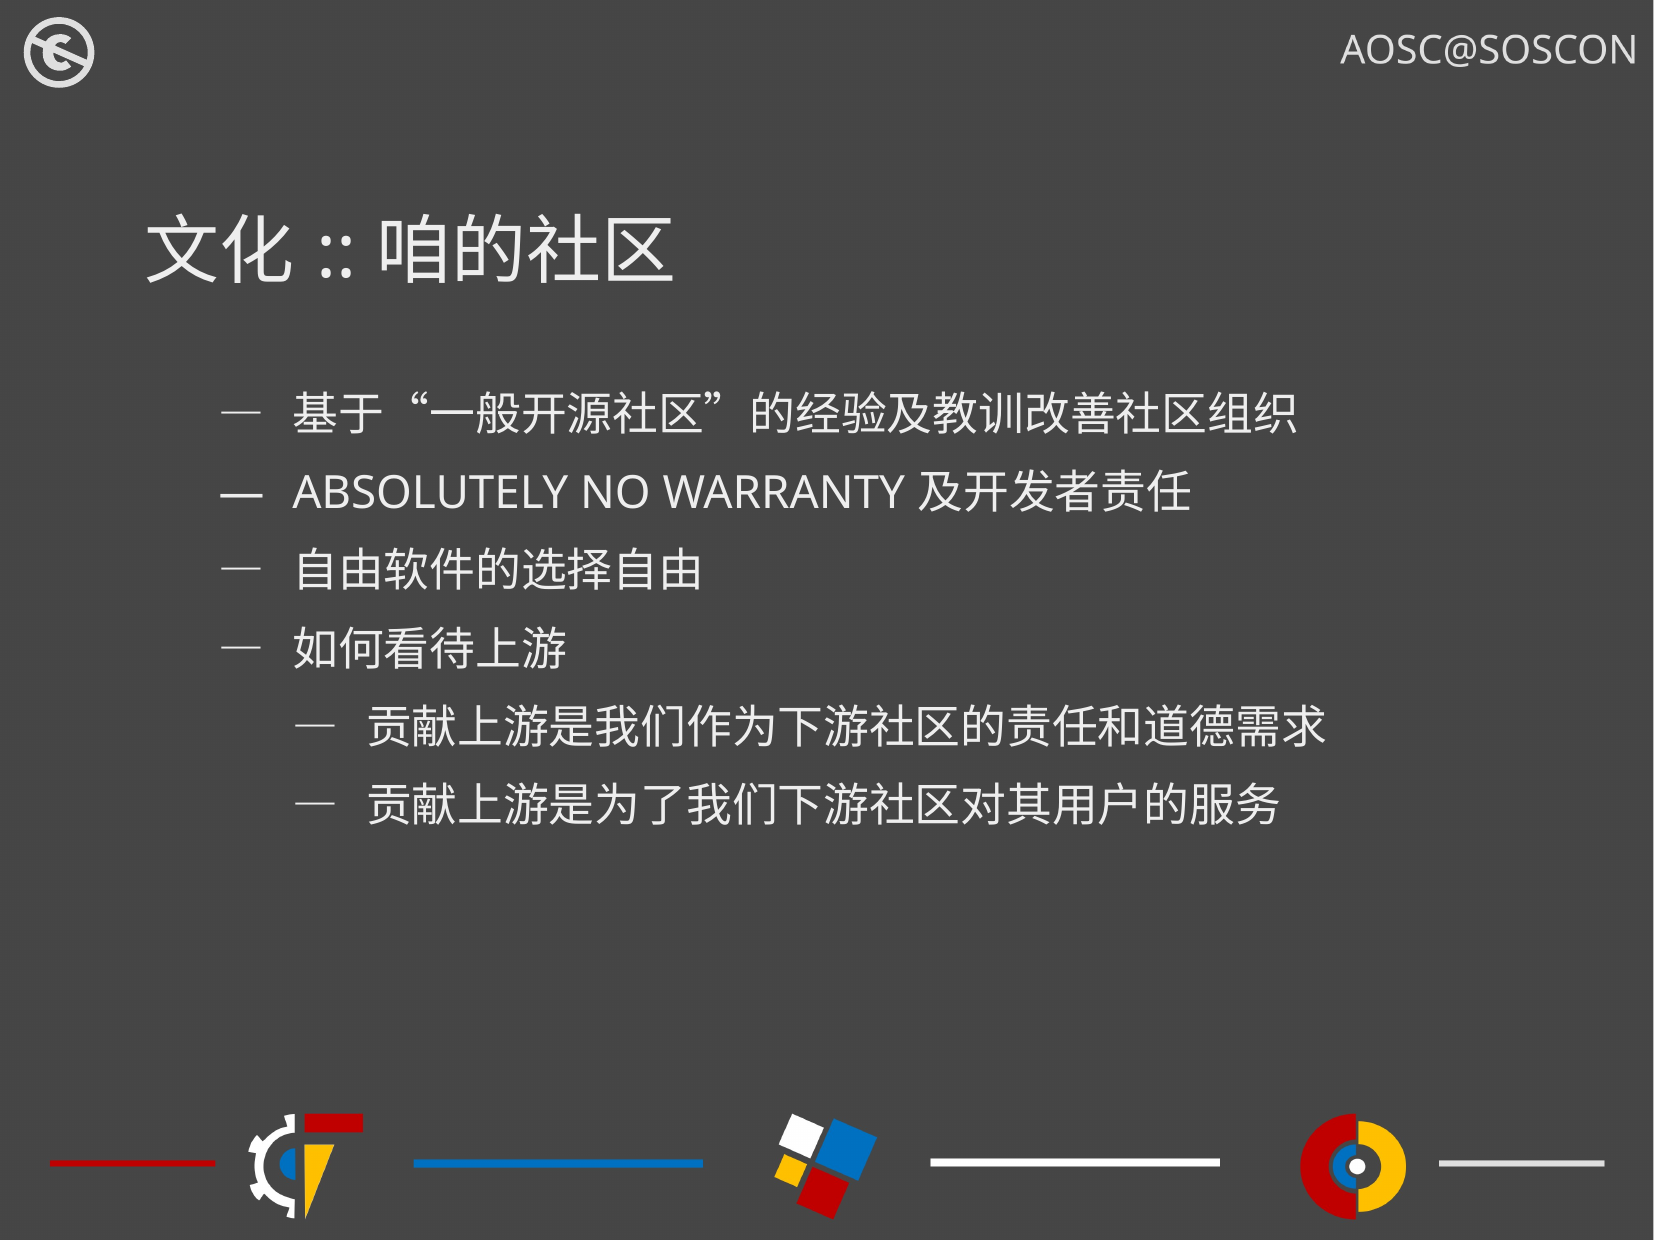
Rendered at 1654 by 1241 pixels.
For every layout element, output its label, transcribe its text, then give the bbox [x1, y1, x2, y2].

picture [0, 0, 1654, 1240]
text_box 文化::咱的社区 — 基于“一般开源社区”的经验及教训改善社区组织 — ABSOLUTELY NO WARRANTY及开发者责任 — 自由软件的选择自由 — 如何看待上游 — 贡献上游是我们作为下游社区的责任和道德需求 — 贡献上游是为了我们下游社区对其用户的服务 [129, 183, 1536, 1028]
